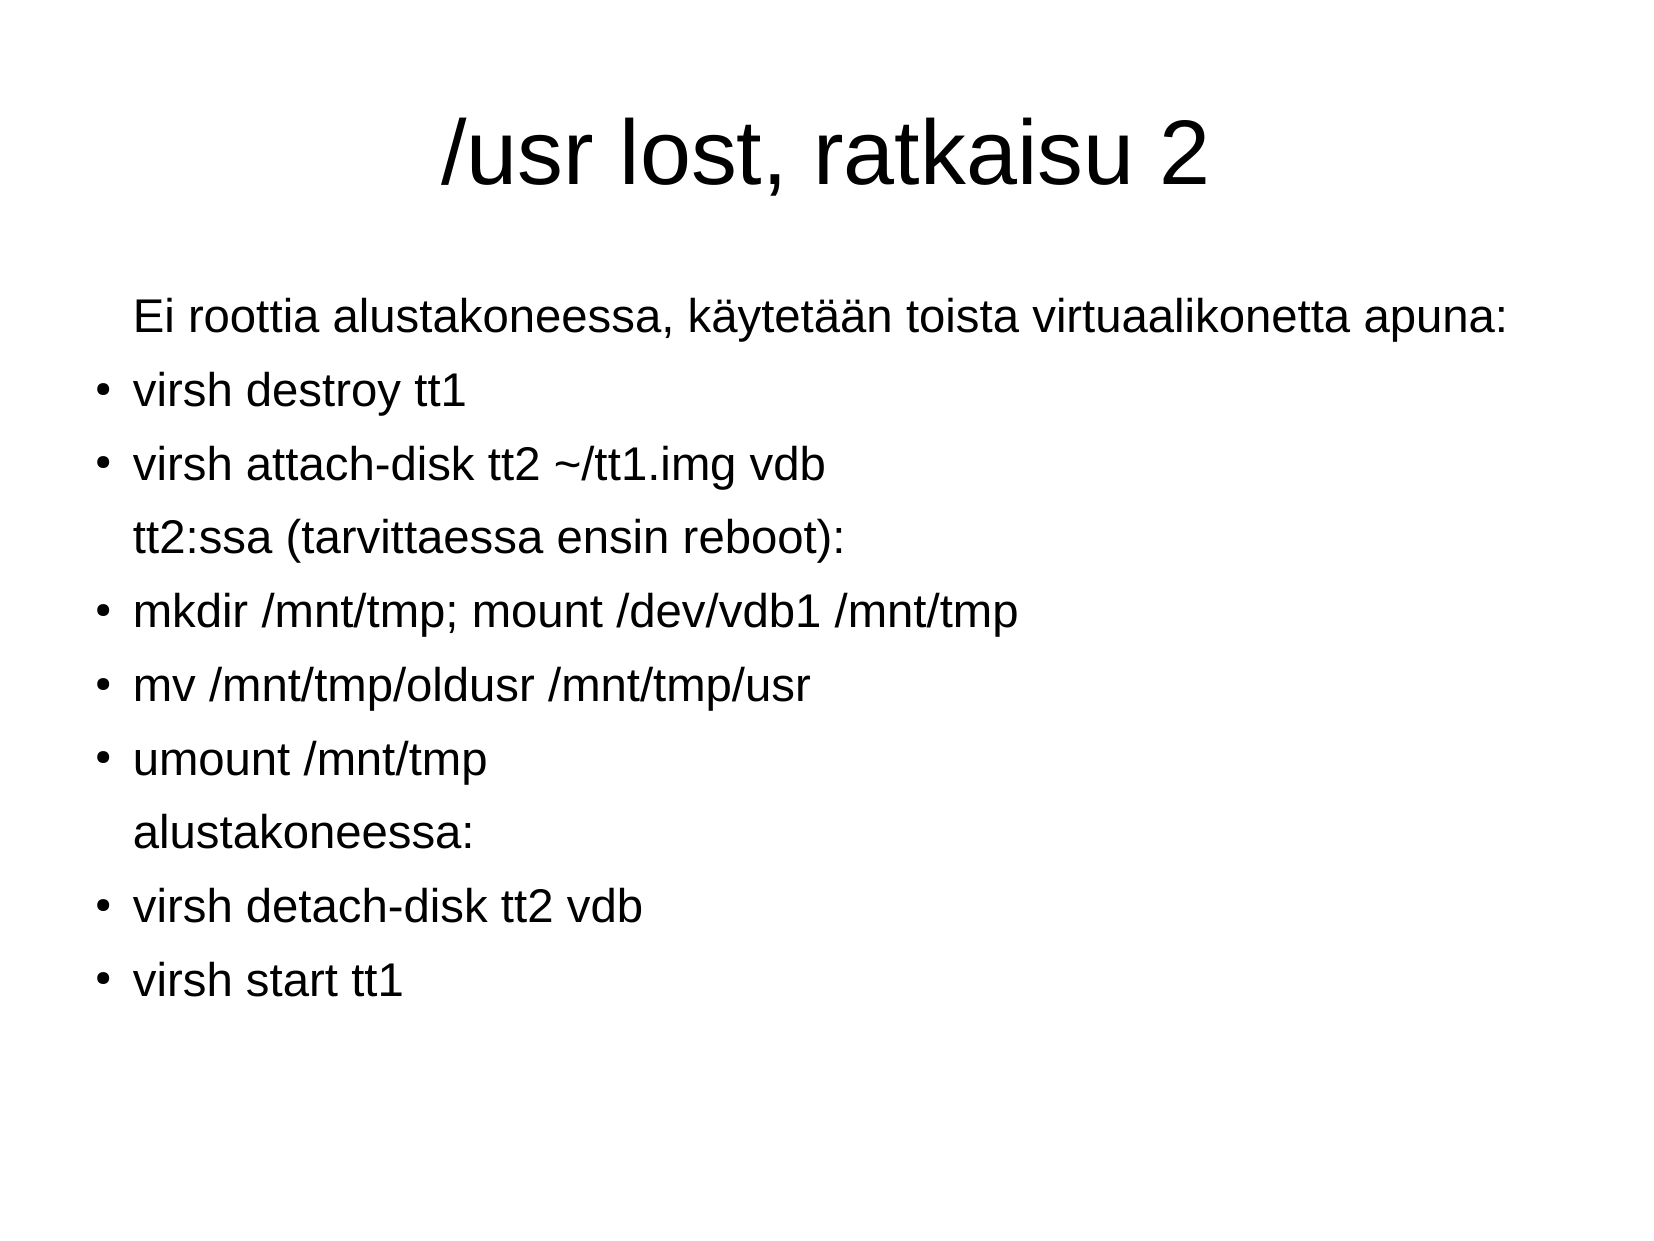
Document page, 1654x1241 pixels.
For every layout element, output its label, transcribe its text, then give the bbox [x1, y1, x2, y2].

list Ei roottia alustakoneessa, käytetään toista virtuaalikonetta apuna: virsh destroy tt1 virsh attach-disk tt2 ~/tt1.img vdb tt2:ssa (tarvittaessa ensin reboot): mkdir /mnt/tmp; mount /dev/vdb1 /mnt/tmp mv /mnt/tmp/oldusr /mnt/tmp/usr umount /mnt/tmp alustakoneessa: virsh detach-disk tt2 vdb virsh start tt1 [82, 290, 1571, 1010]
title /usr lost, ratkaisu 2 [82, 49, 1571, 257]
